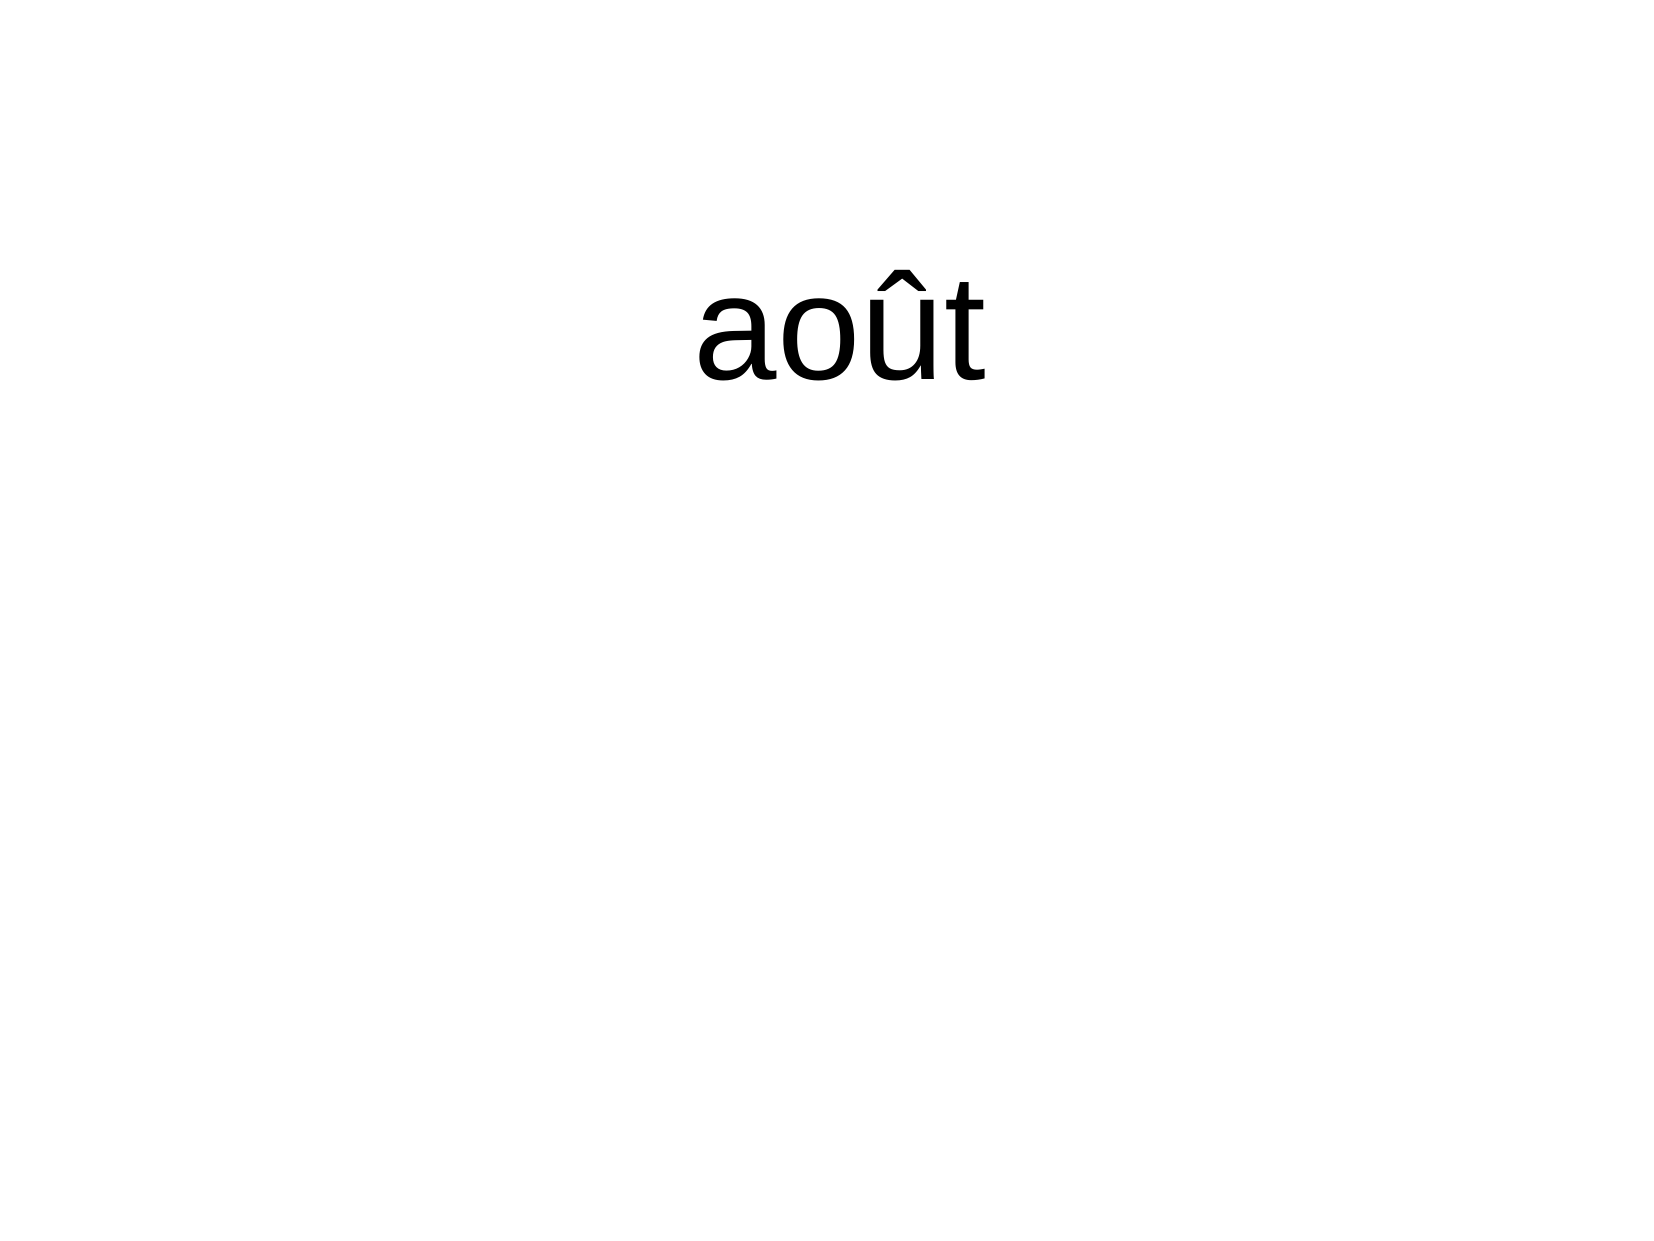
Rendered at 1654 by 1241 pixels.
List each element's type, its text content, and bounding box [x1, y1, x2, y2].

text_box août [679, 236, 1595, 419]
